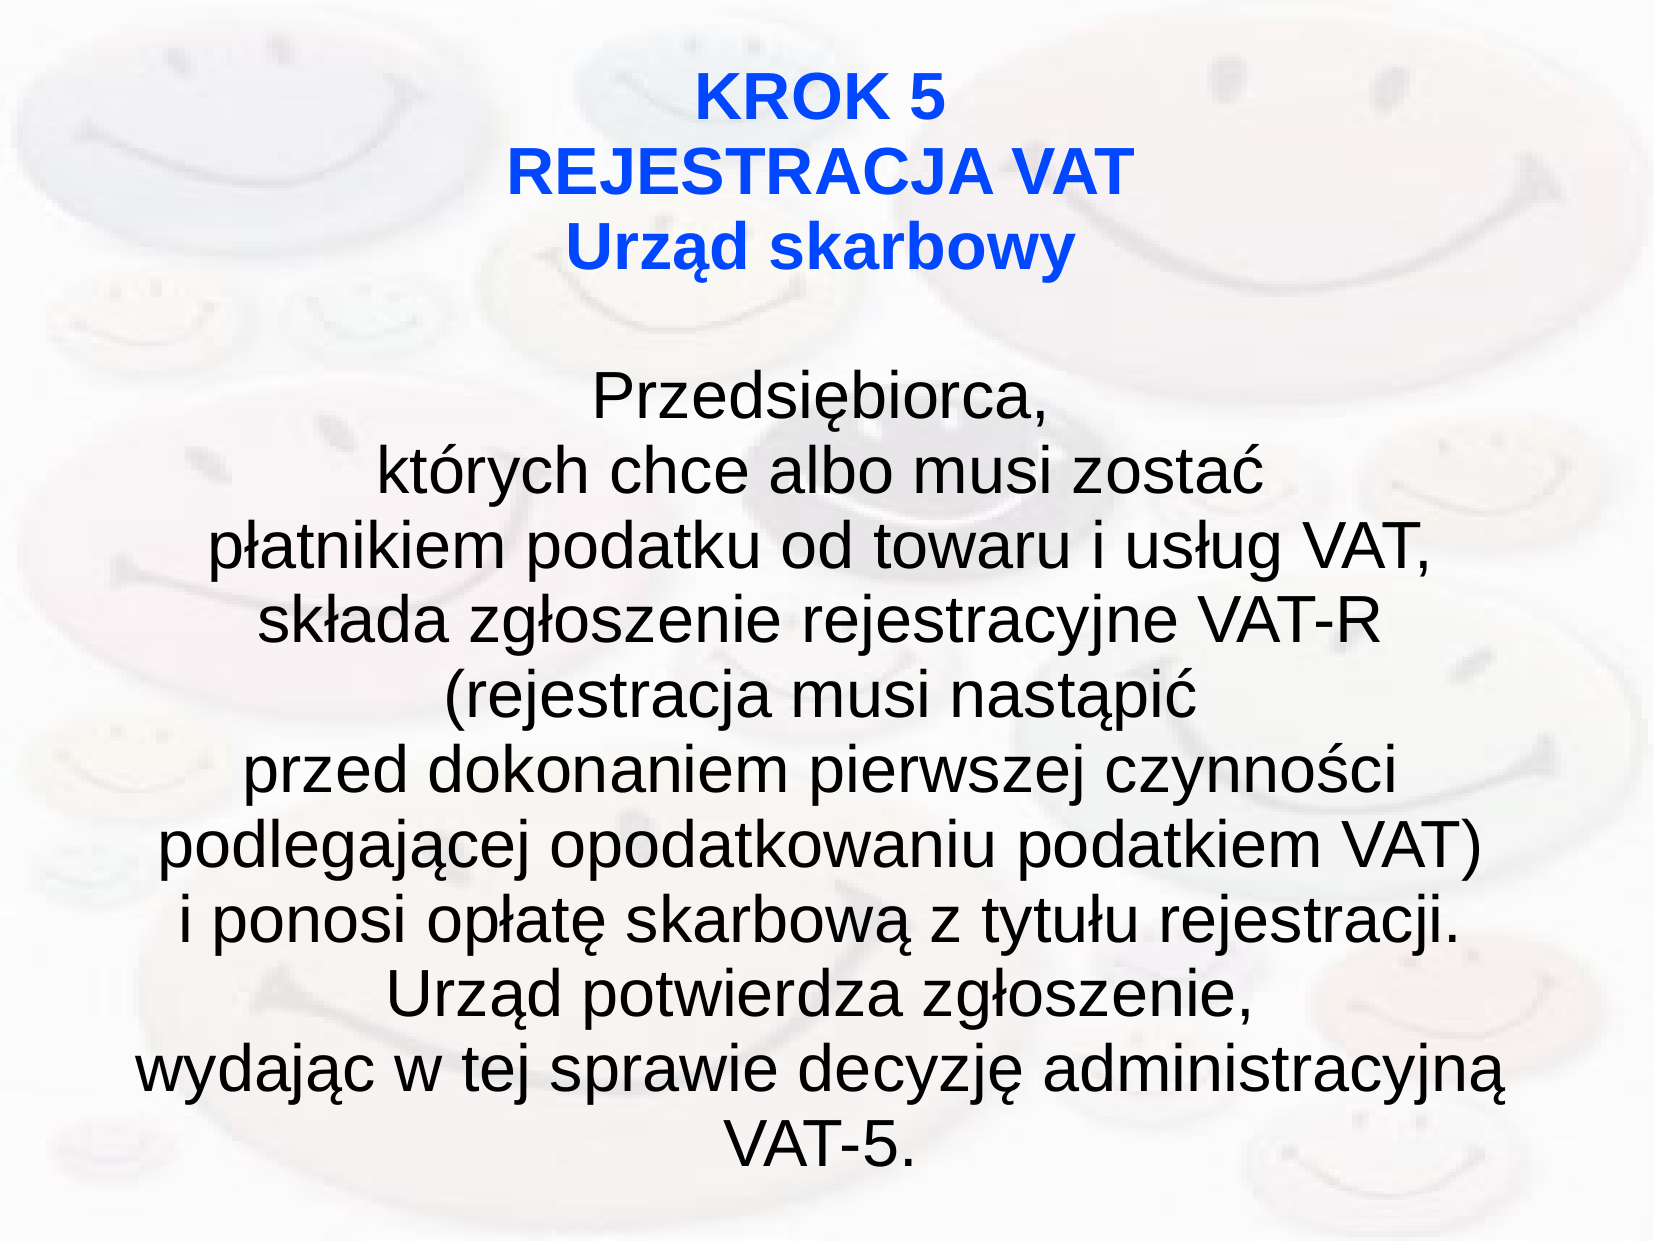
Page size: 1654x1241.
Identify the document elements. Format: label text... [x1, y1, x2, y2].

picture [0, 0, 1654, 1241]
subtitle KROK 5 REJESTRACJA VAT Urząd skarbowy Przedsiębiorca, których chce albo musi zostać płatnikiem podatku od towaru i usług VAT, składa zgłoszenie rejestracyjne VAT-R (rejestracja musi nastąpić przed dokonaniem pierwszej czynności podlegającej opodatkowaniu podatkiem VAT) i ponosi opłatę skarbową z tytułu rejestracji. Urząd potwierdza zgłoszenie, wydając w tej sprawie decyzję administracyjną VAT-5. [76, 59, 1565, 1181]
